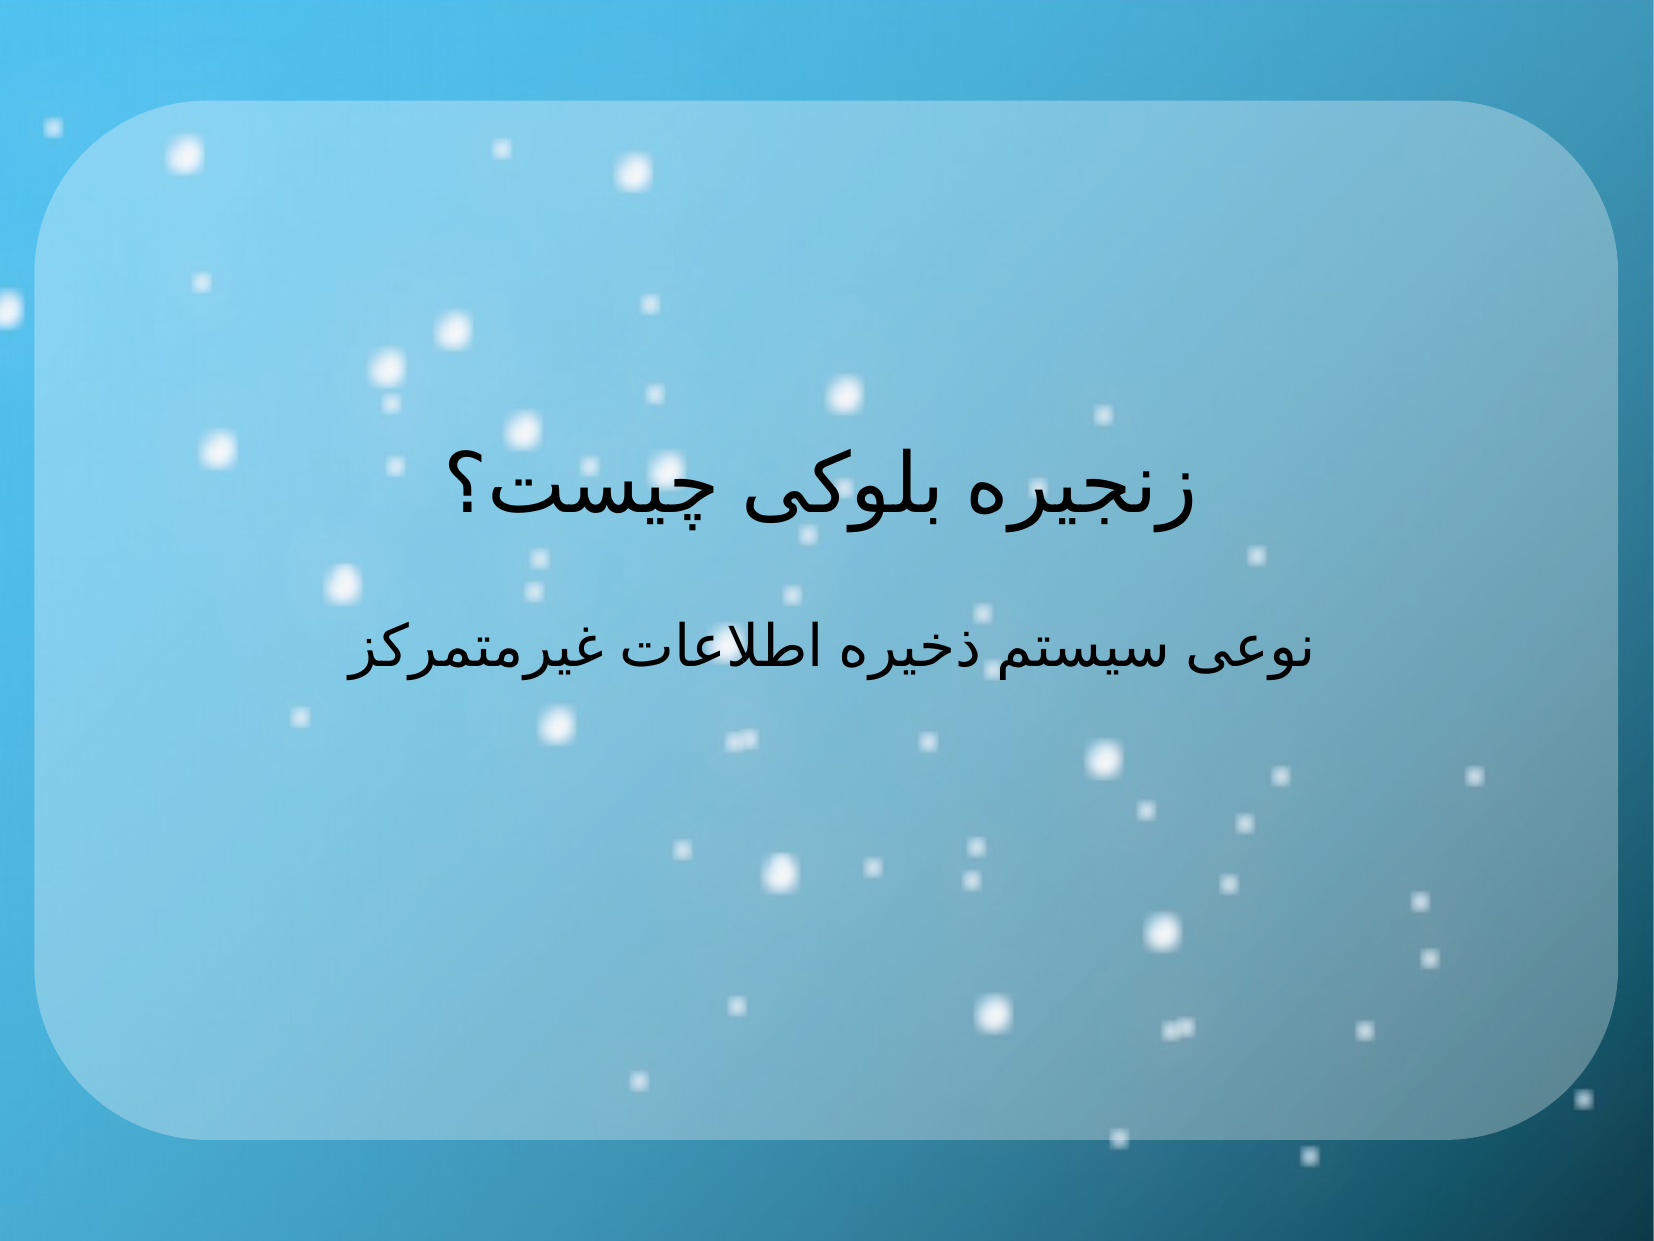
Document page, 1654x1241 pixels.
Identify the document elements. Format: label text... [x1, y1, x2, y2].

text_box نوعی سیستم ذخیره اطلاعات غیرمتمرکز [174, 606, 1491, 780]
picture [0, 0, 1654, 1241]
title زنجیره بلوکی چیست؟ [76, 388, 1565, 596]
